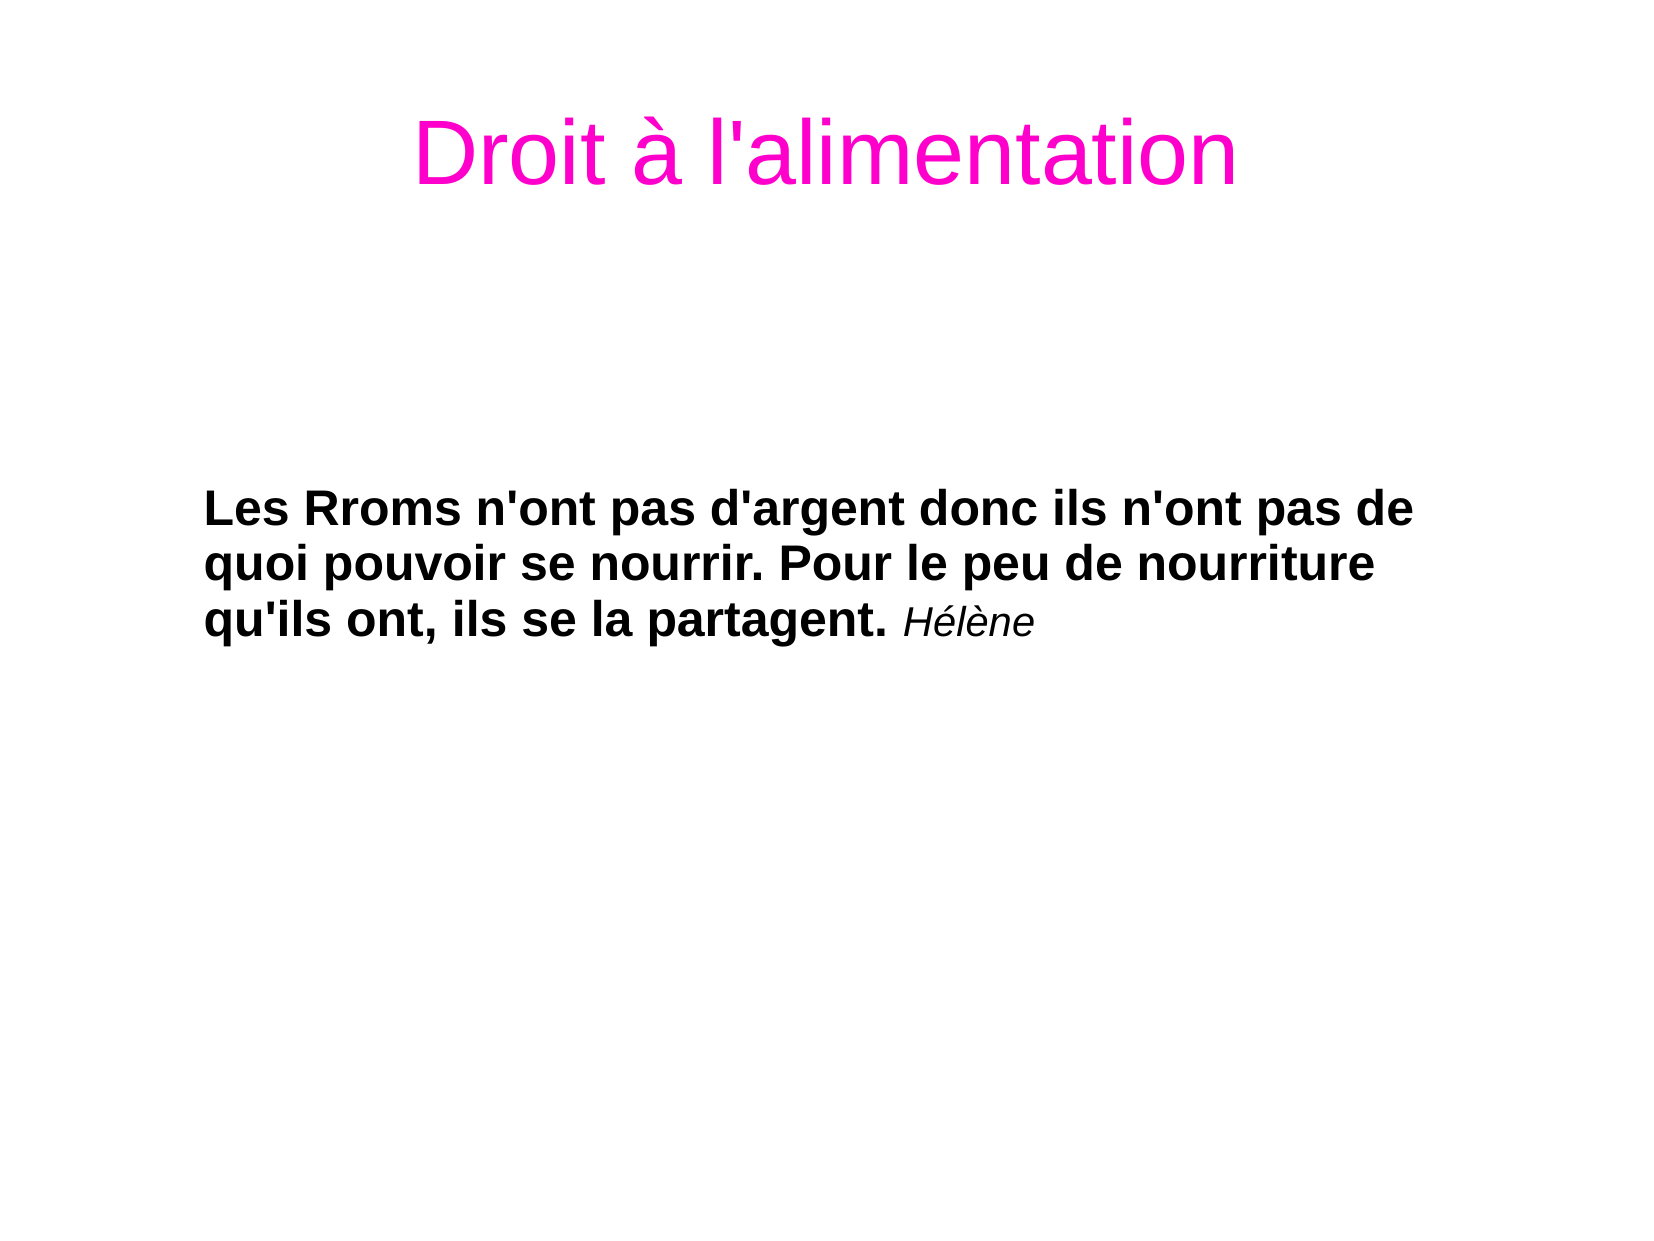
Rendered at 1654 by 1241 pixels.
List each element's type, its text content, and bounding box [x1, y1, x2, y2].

text_box Les Rroms n'ont pas d'argent donc ils n'ont pas de quoi pouvoir se nourrir. Pour le peu de nourriture qu'ils ont, ils se la partagent. Hélène [188, 472, 1453, 745]
title Droit à l'alimentation [82, 49, 1571, 257]
